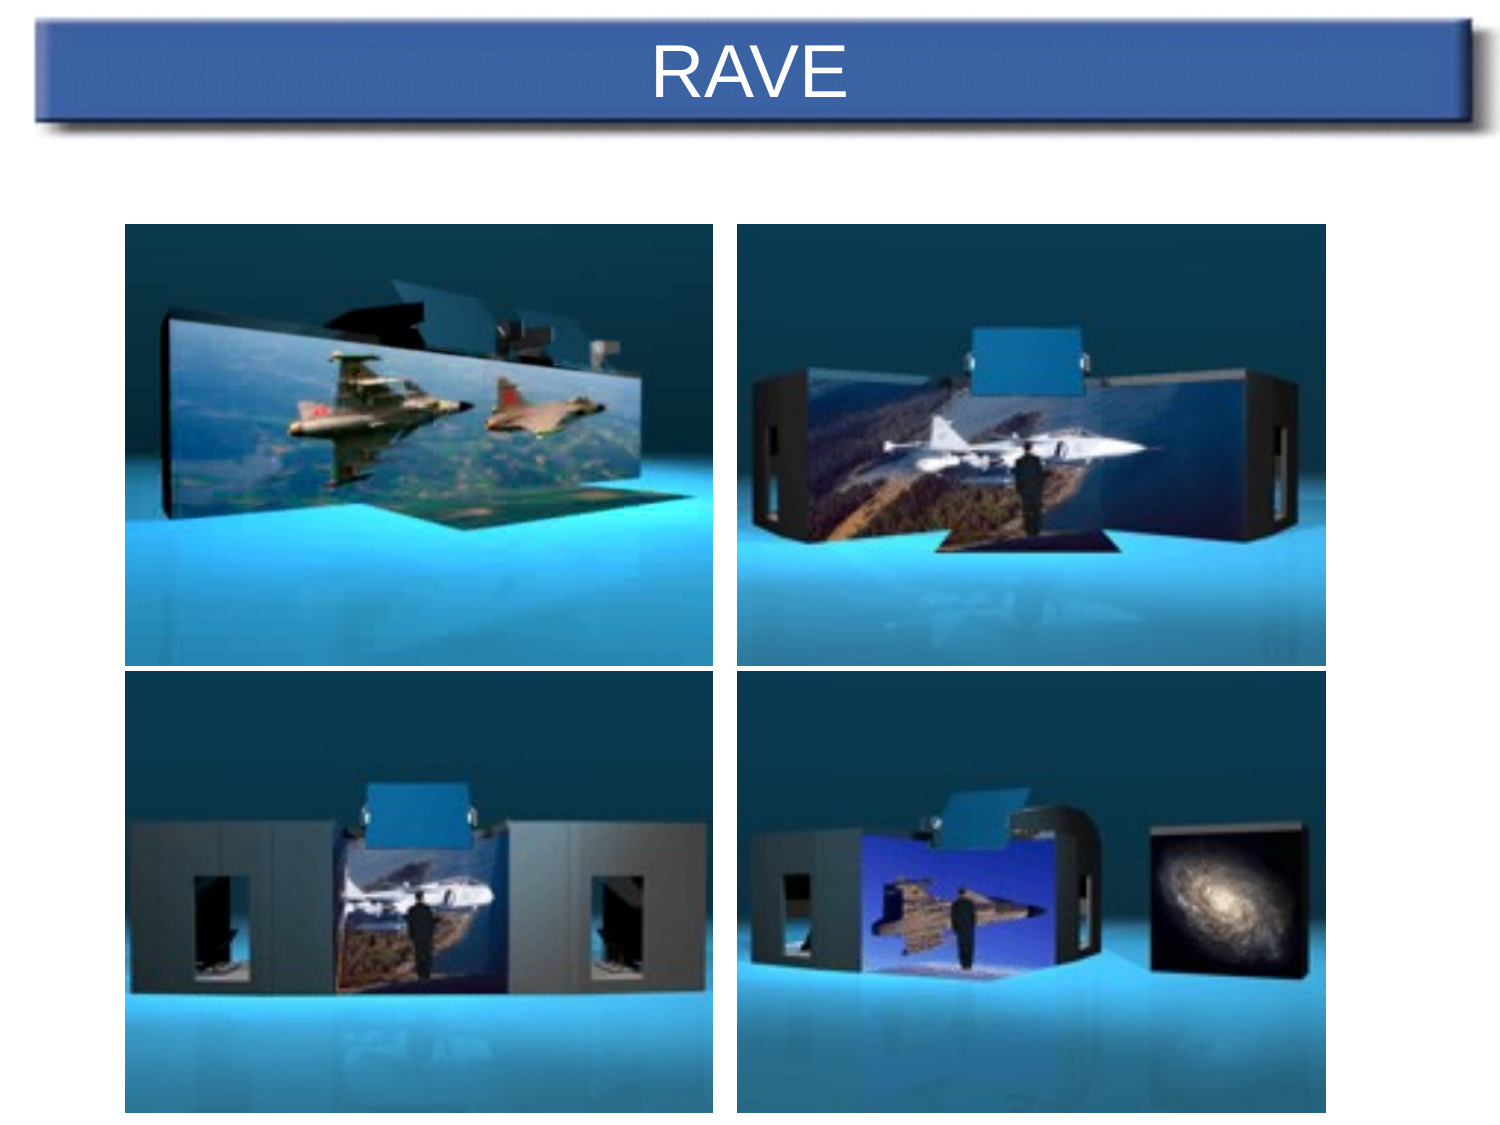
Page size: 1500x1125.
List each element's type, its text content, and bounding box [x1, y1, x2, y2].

picture [737, 671, 1326, 1113]
picture [737, 224, 1326, 666]
picture [125, 224, 713, 666]
picture [684, 442, 713, 447]
picture [125, 671, 713, 1113]
picture [33, 15, 1500, 142]
title RAVE [112, 15, 1388, 120]
